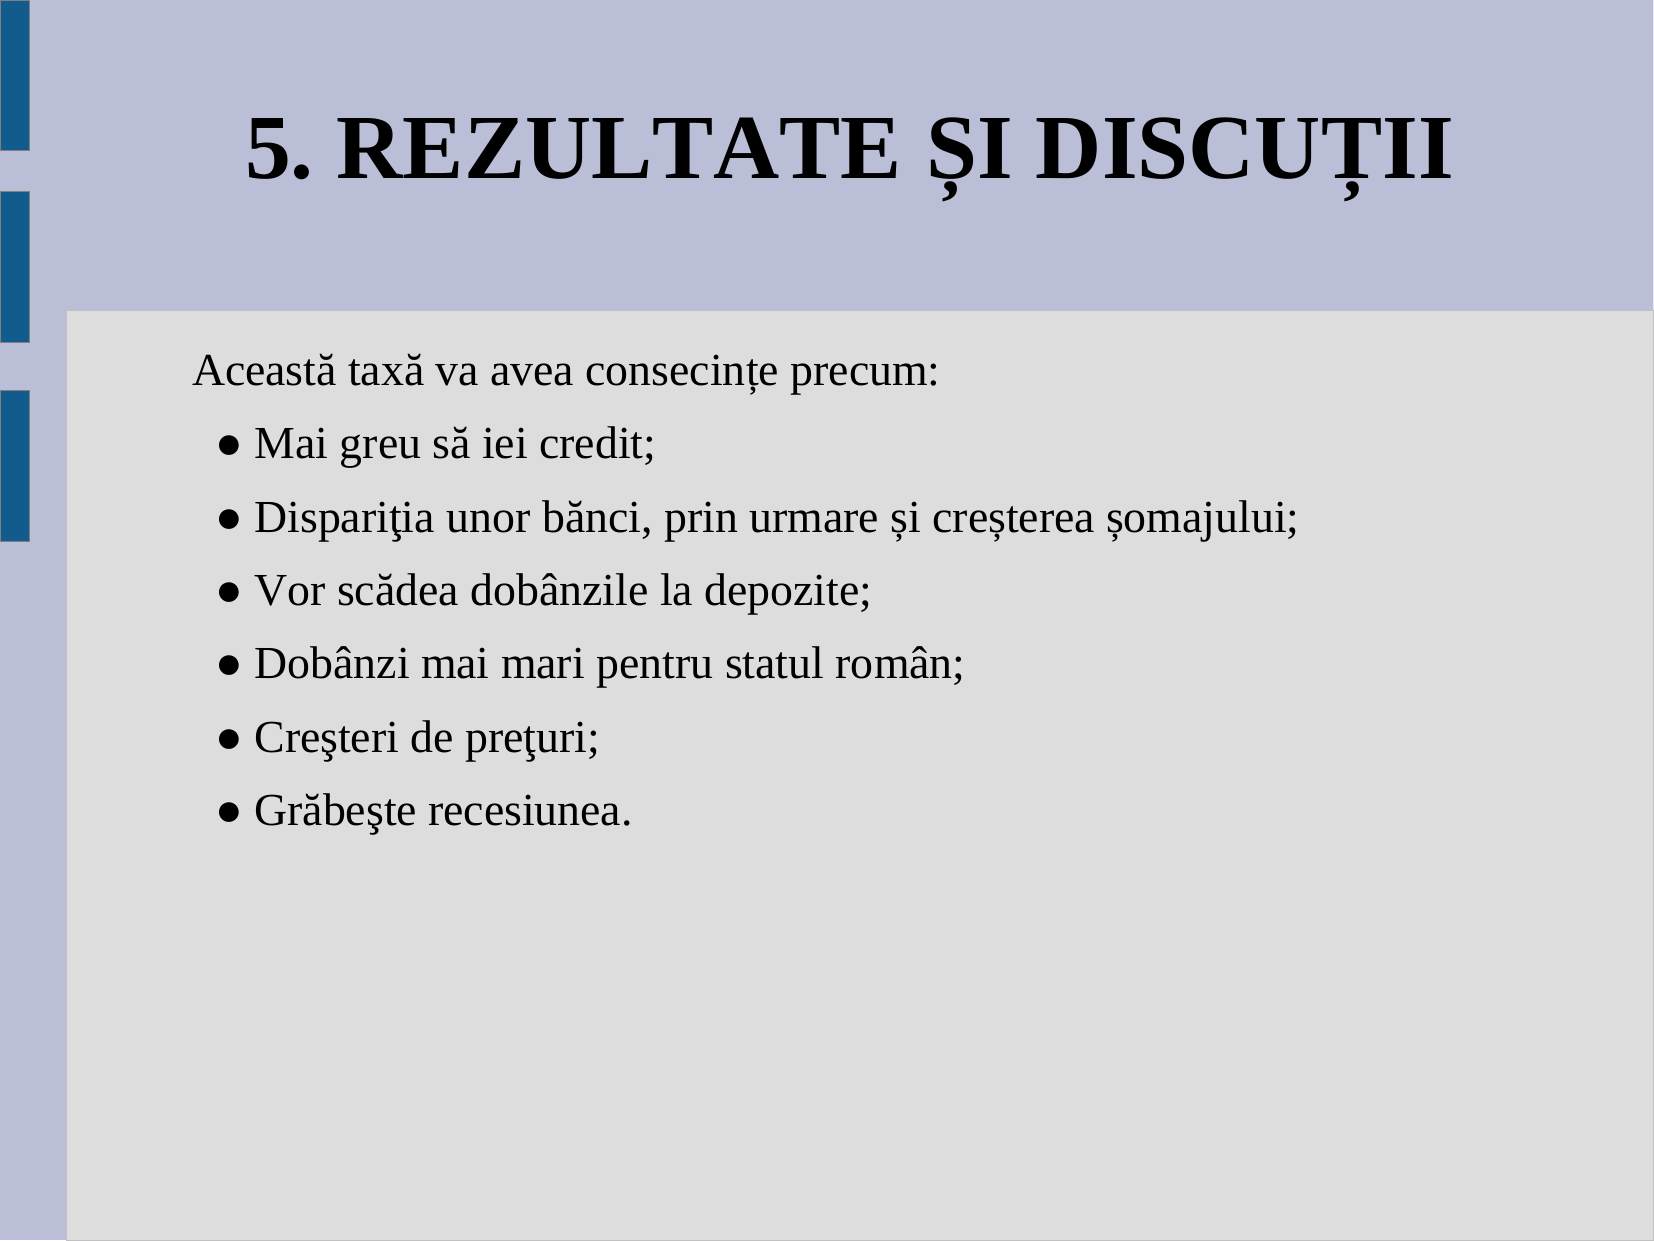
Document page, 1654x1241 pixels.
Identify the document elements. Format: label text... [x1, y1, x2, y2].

title 5. REZULTATE ȘI DISCUȚII [121, 43, 1534, 252]
list Această taxă va avea consecințe precum: ● Mai greu să iei credit; ● Dispariţia unor bănci, prin urmare și creșterea șomajului; ● Vor scădea dobânzile la depozite; ● Dobânzi mai mari pentru statul român; ● Creşteri de preţuri; ● Grăbeşte recesiunea. [121, 344, 1534, 1127]
